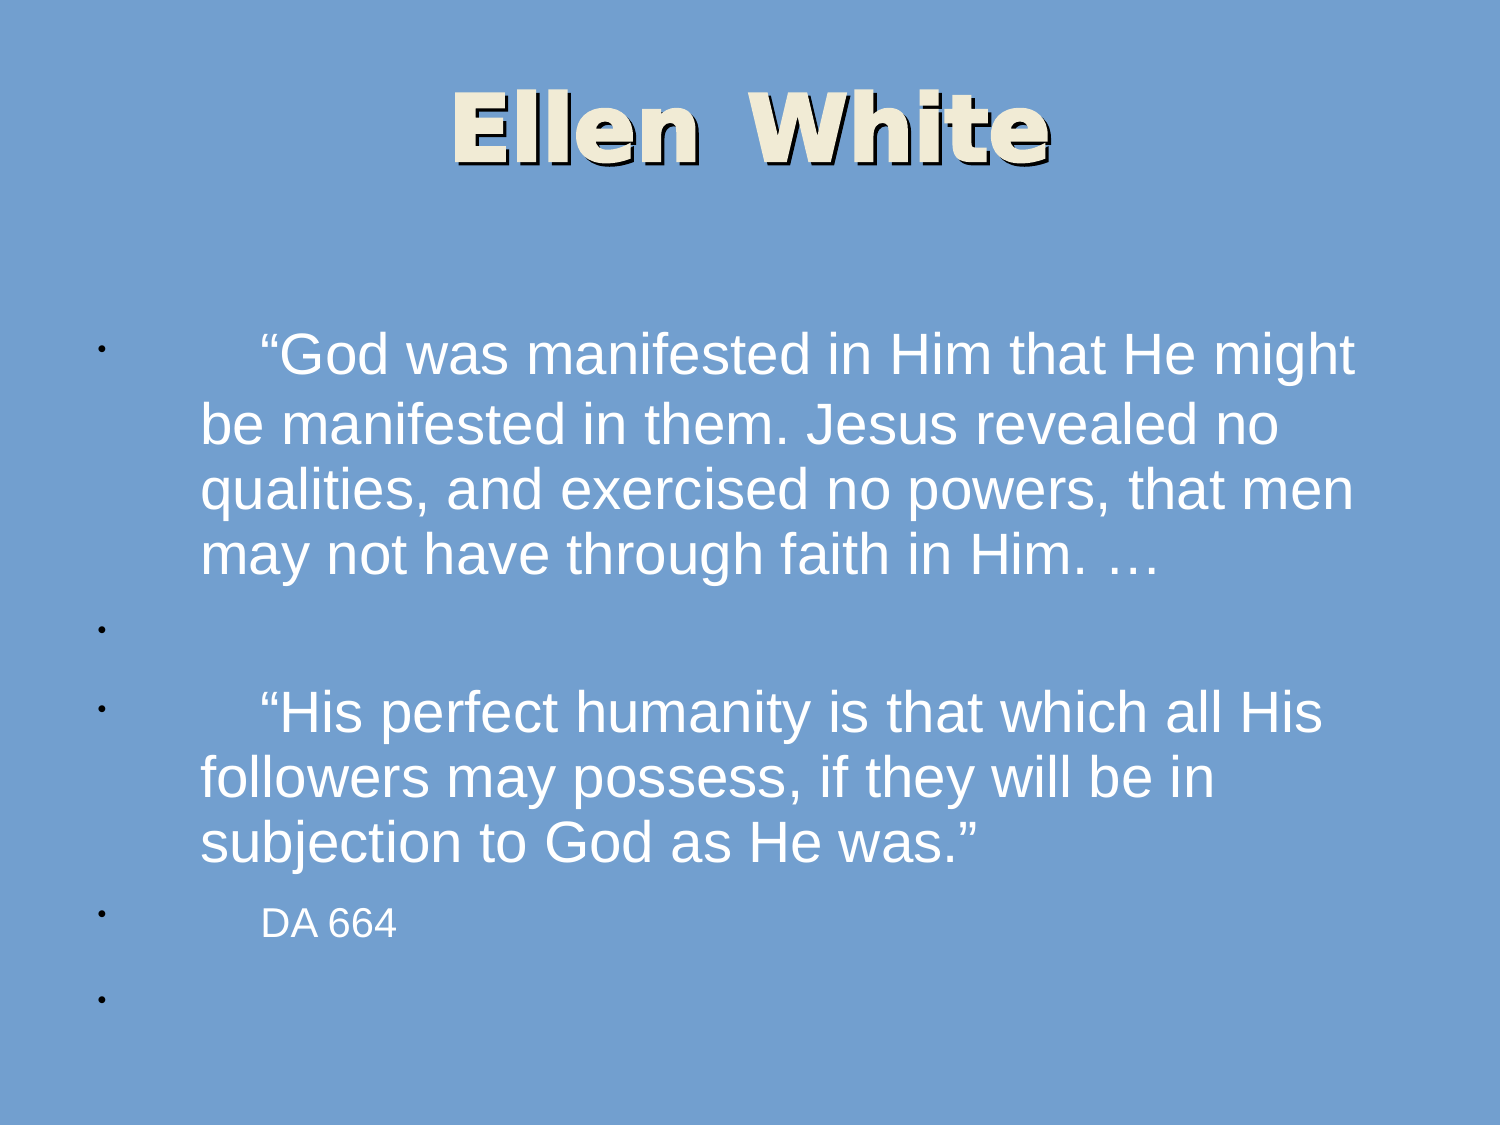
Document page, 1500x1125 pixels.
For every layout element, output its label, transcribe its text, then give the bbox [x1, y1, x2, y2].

title Ellen White [75, 44, 1426, 233]
list “God was manifested in Him that He might be manifested in them. Jesus revealed no qualities, and exercised no powers, that men may not have through faith in Him. … “His perfect humanity is that which all His followers may possess, if they will be in subjection to God as He was.” DA 664 [75, 312, 1426, 1085]
